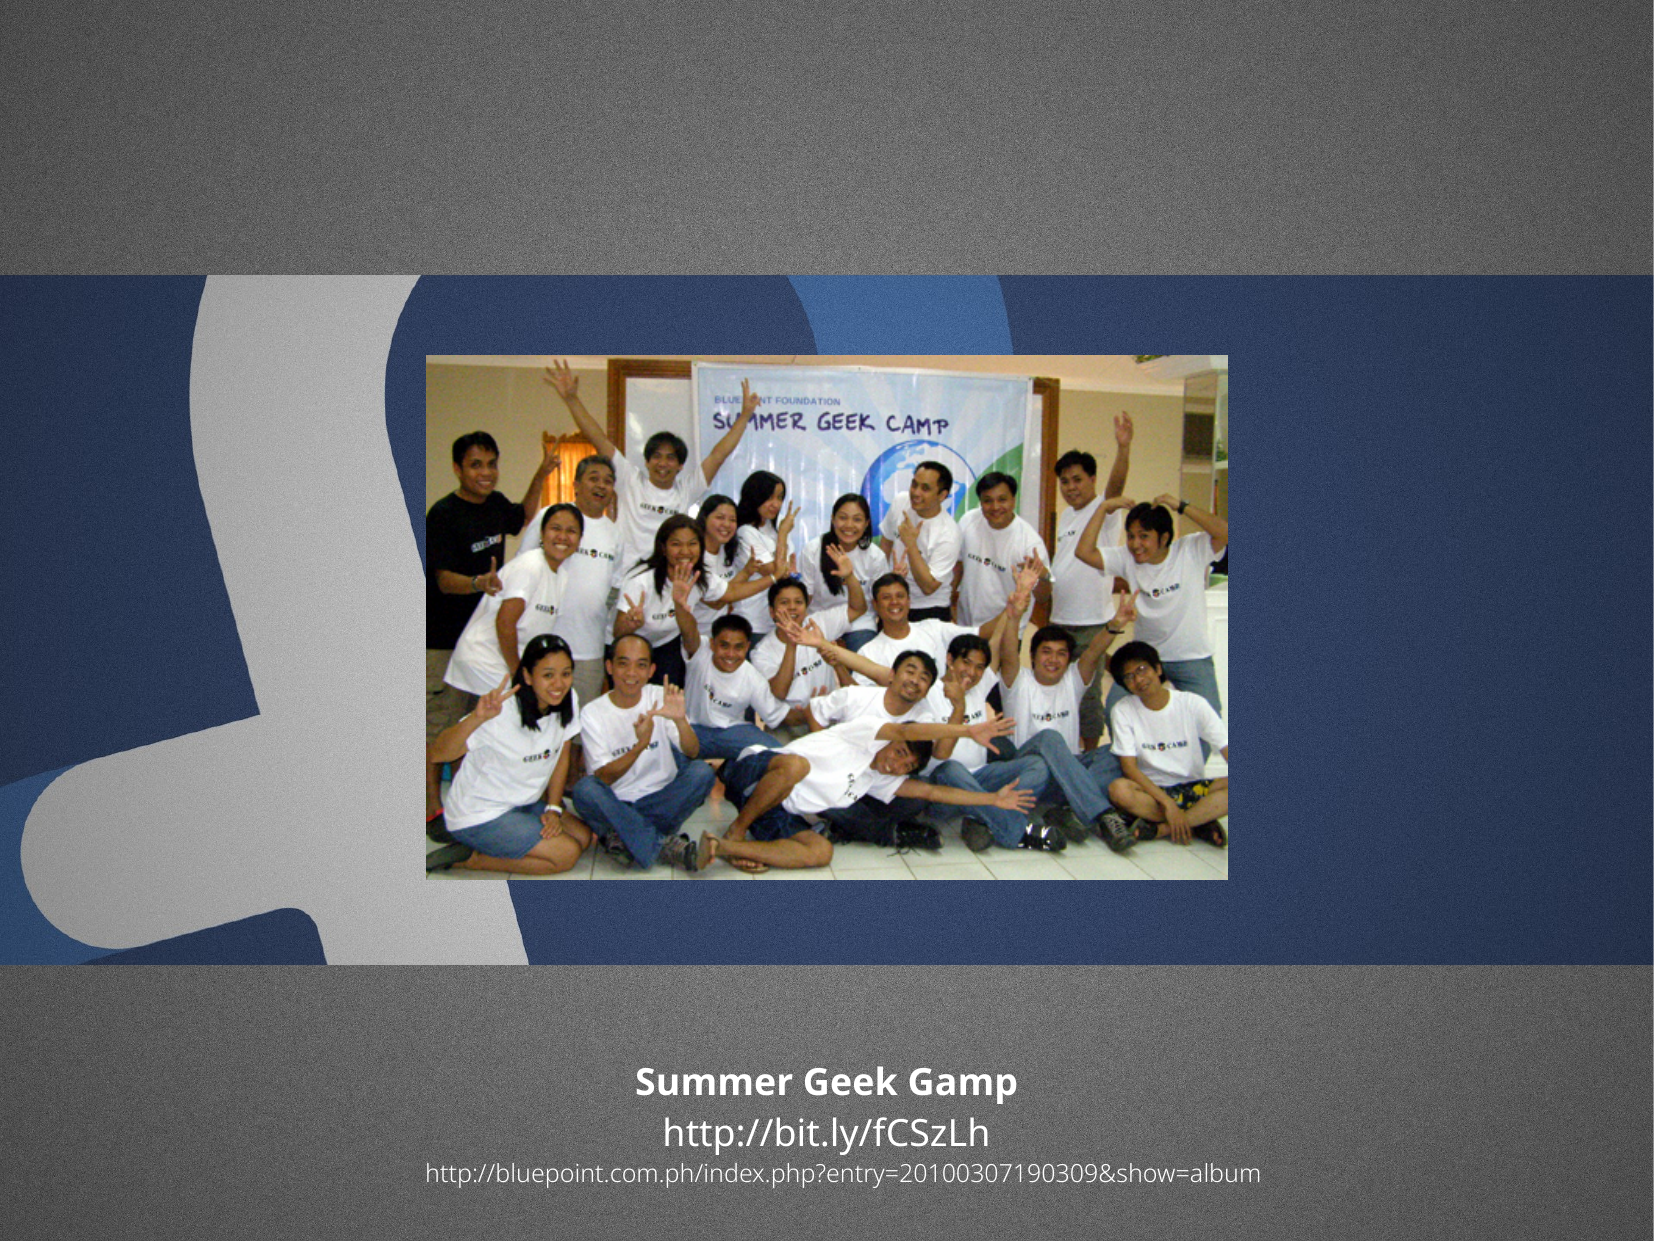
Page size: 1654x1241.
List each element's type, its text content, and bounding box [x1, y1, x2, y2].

text_box Summer Geek Gamp http://bit.ly/fCSzLh [280, 1047, 1374, 1126]
text_box http://bluepoint.com.ph/index.php?entry=20100307190309&show=album [75, 1126, 1613, 1197]
picture [0, 0, 1654, 1241]
